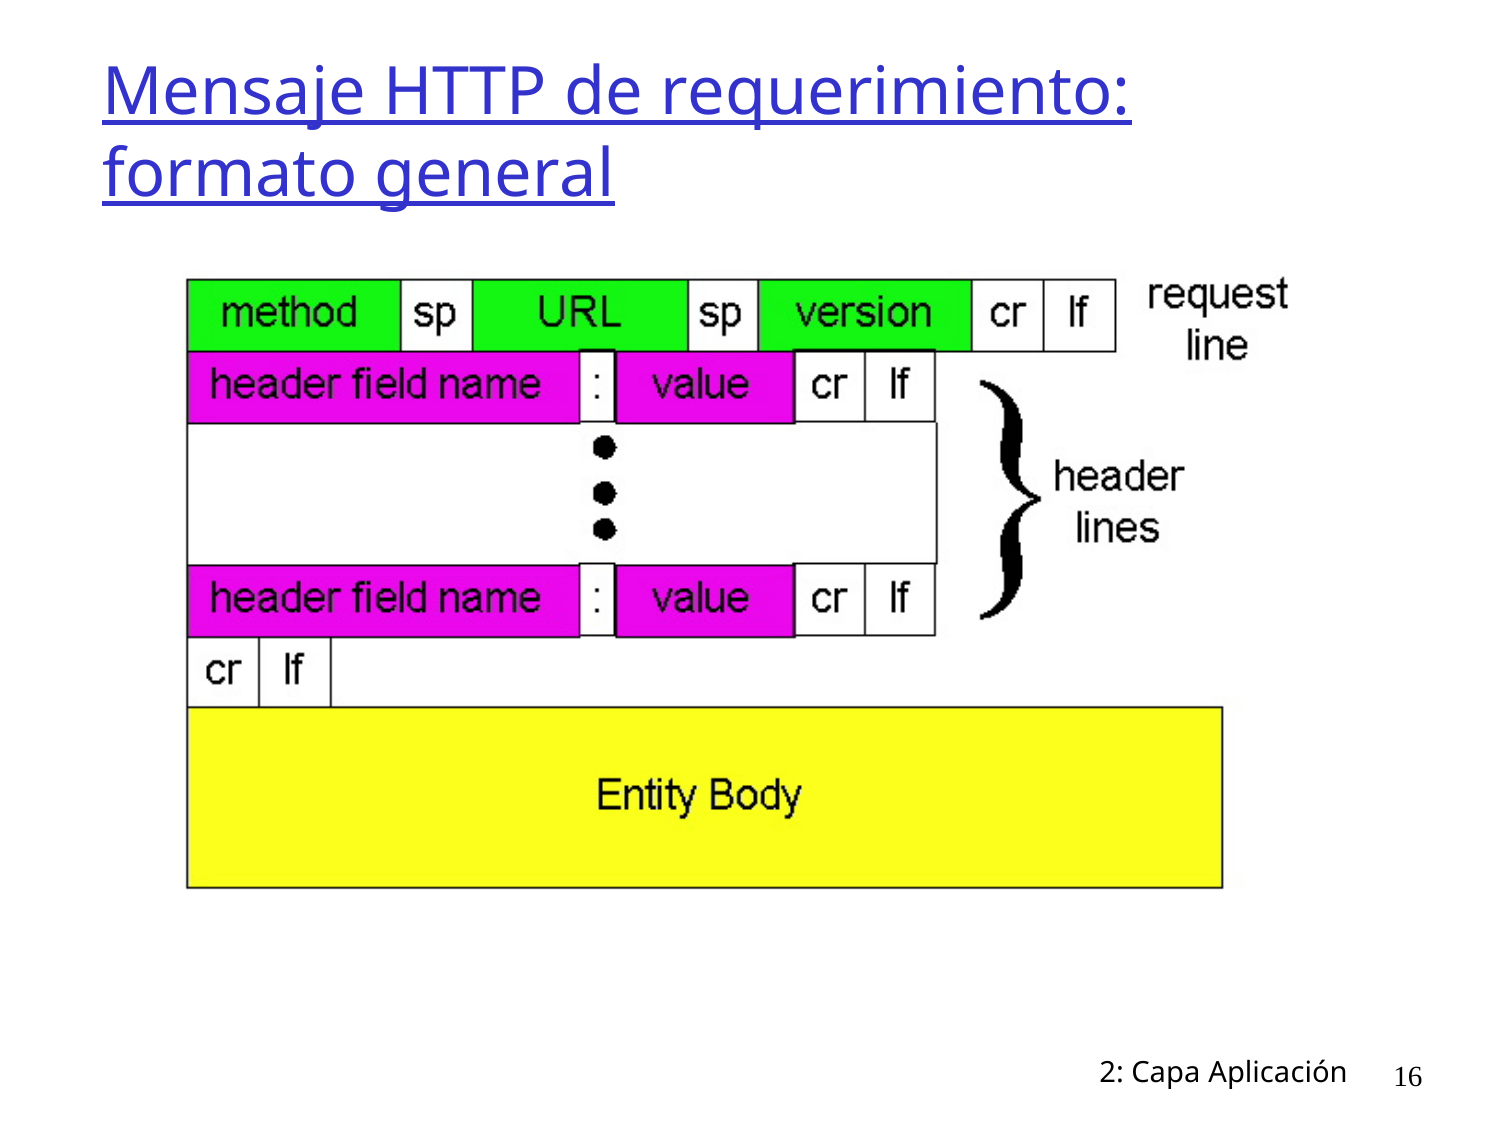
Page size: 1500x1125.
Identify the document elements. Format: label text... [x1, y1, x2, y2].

title Mensaje HTTP de requerimiento: formato general [87, 37, 1363, 225]
picture [183, 270, 1417, 891]
